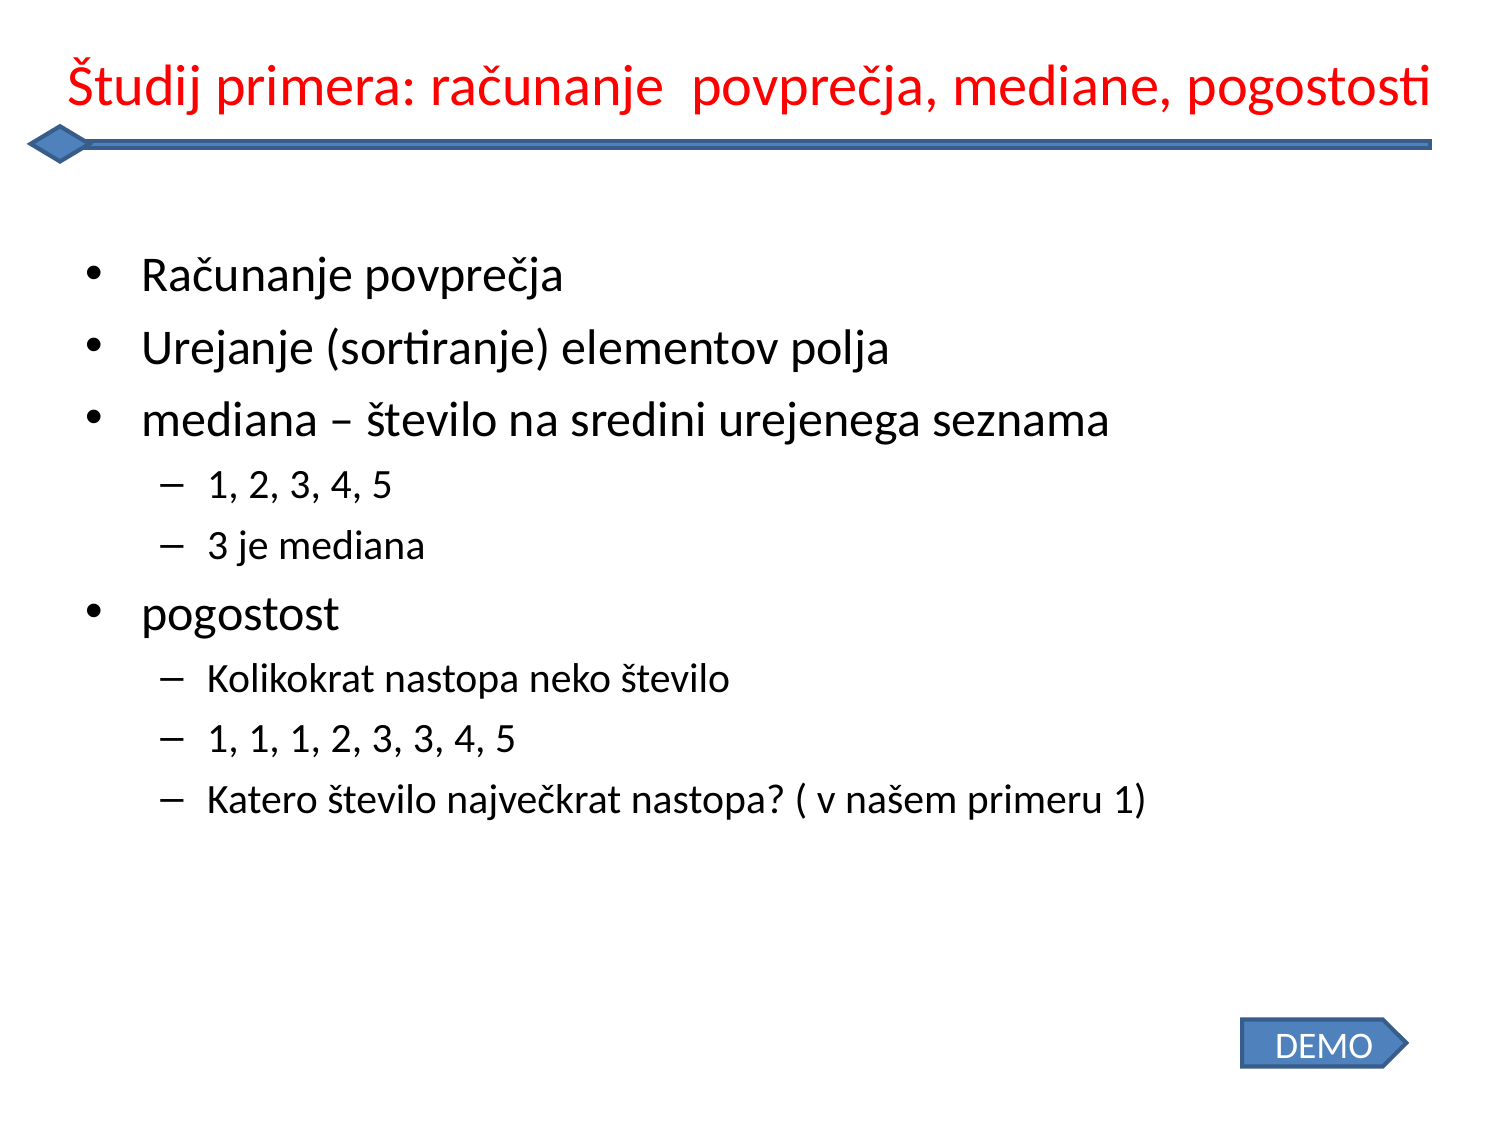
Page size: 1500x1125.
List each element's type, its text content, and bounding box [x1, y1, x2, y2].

list Računanje povprečja Urejanje (sortiranje) elementov polja mediana – število na sredini urejenega seznama 1, 2, 3, 4, 5 3 je mediana pogostost Kolikokrat nastopa neko število 1, 1, 1, 2, 3, 3, 4, 5 Katero število največkrat nastopa? ( v našem primeru 1) [70, 234, 1418, 977]
text_box DEMO [1242, 1019, 1407, 1067]
title Študij primera: računanje povprečja, mediane, pogostosti [0, 4, 1500, 160]
